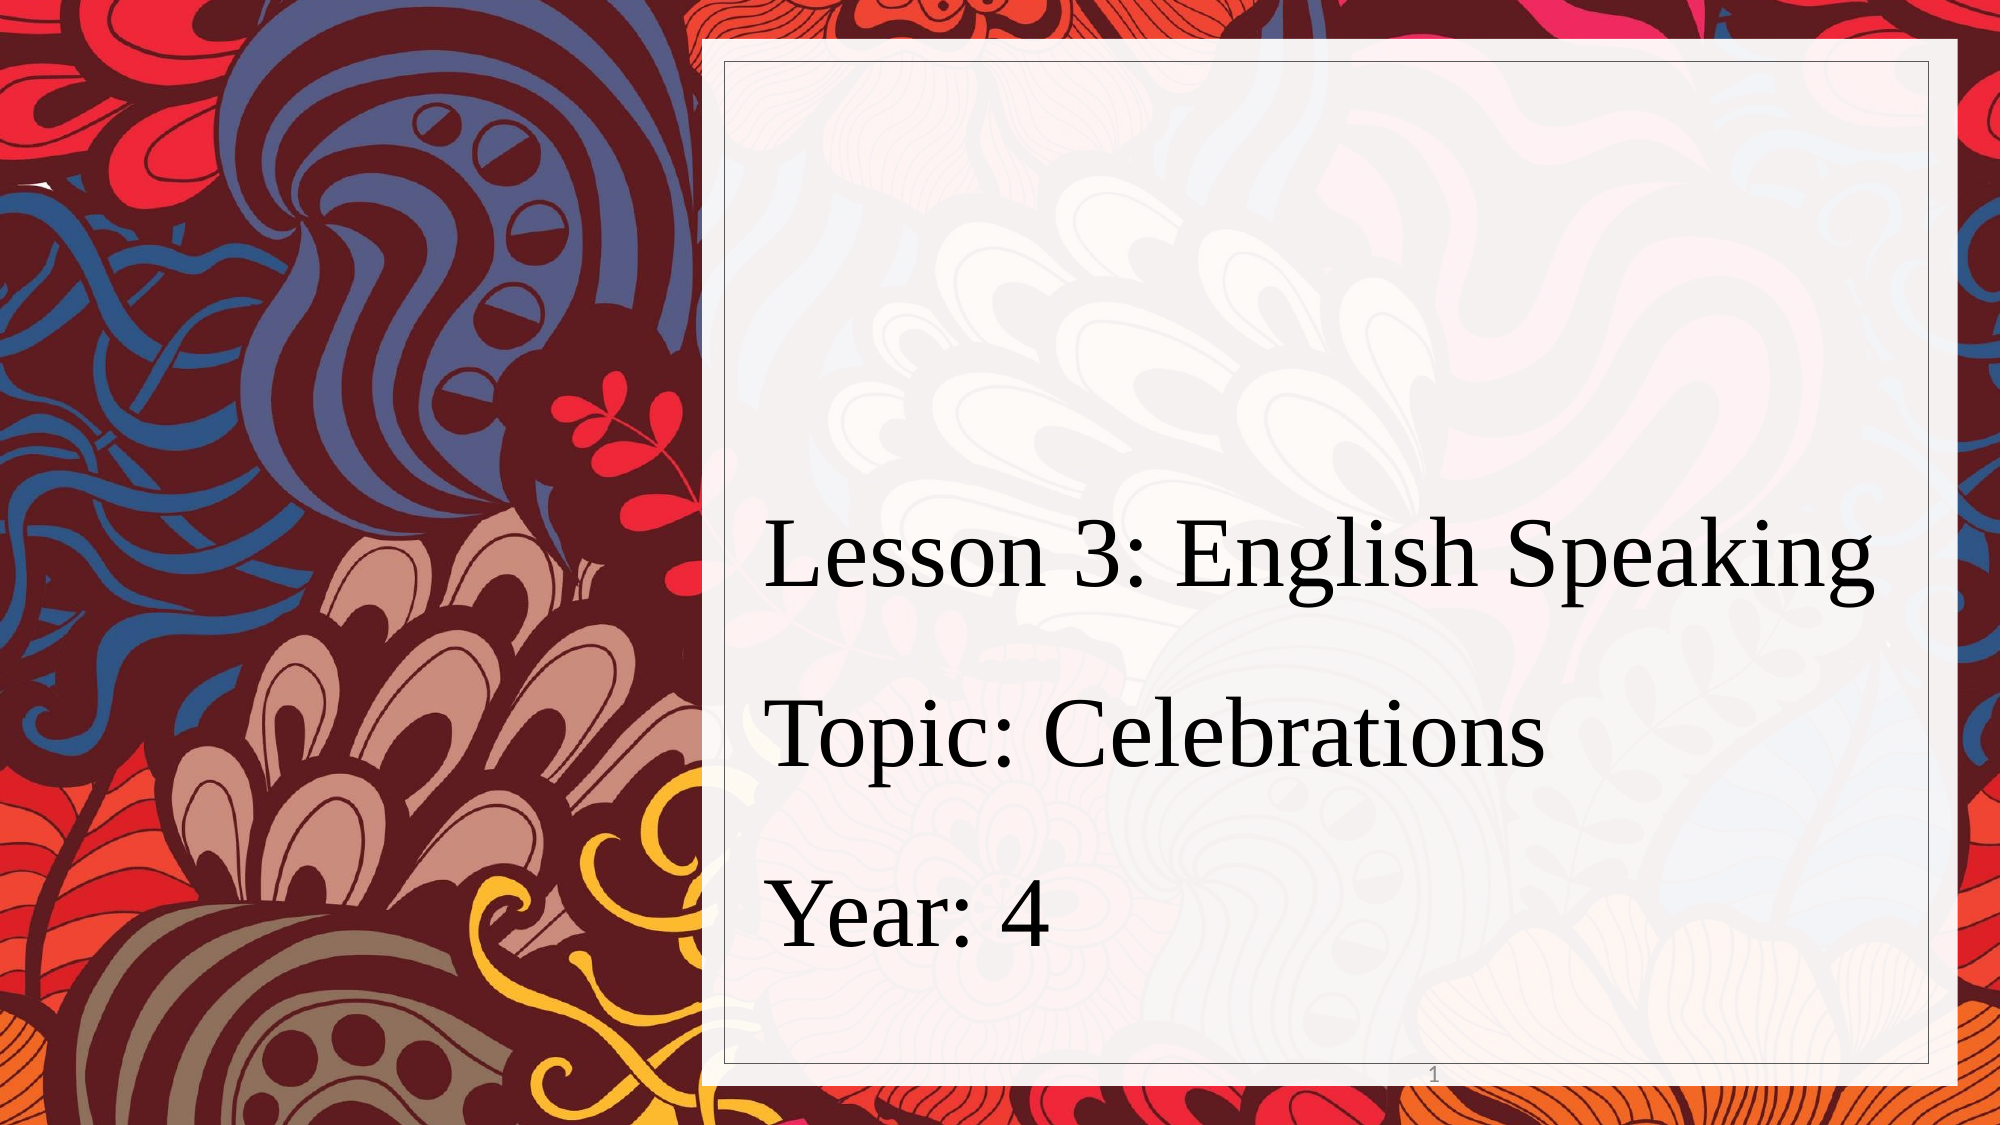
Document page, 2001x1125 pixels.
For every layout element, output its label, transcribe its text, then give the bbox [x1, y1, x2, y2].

text_box [702, 39, 1958, 1103]
title Lesson 3: English Speaking Topic: Celebrations Year: 4 [724, 419, 1918, 706]
picture [0, 0, 2000, 1125]
